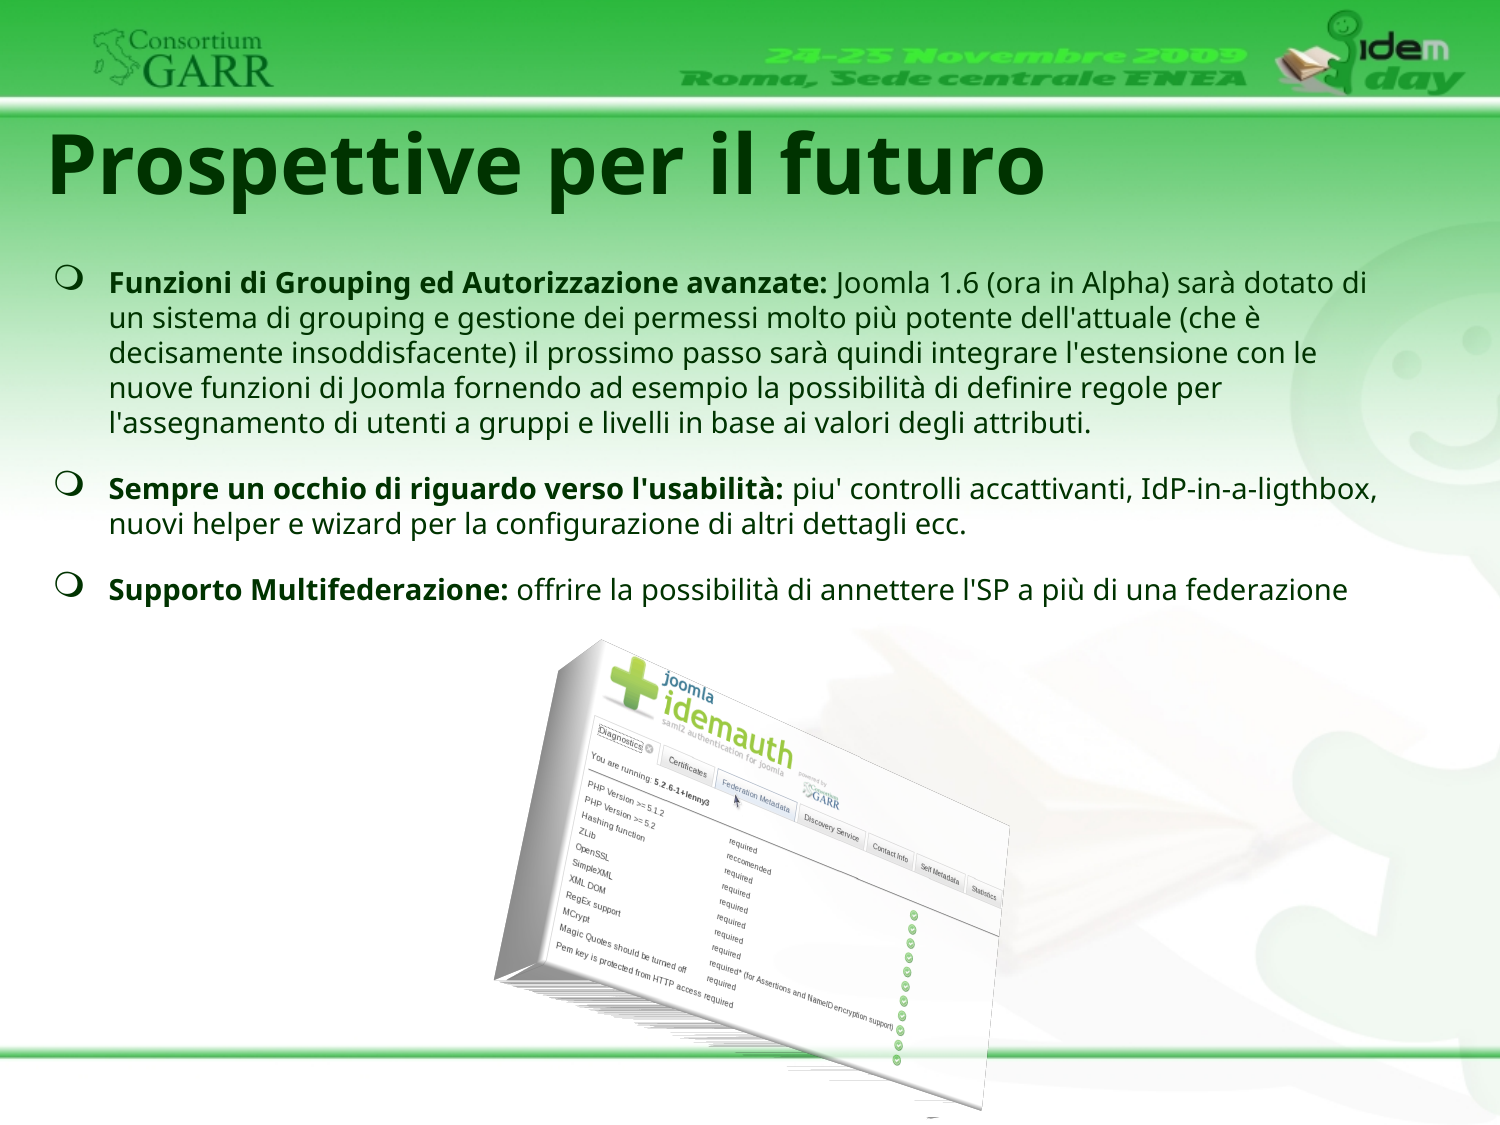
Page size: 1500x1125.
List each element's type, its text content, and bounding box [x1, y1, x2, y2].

list Funzioni di Grouping ed Autorizzazione avanzate: Joomla 1.6 (ora in Alpha) sarà dotato di un sistema di grouping e gestione dei permessi molto più potente dell'attuale (che è decisamente insoddisfacente) il prossimo passo sarà quindi integrare l'estensione con le nuove funzioni di Joomla fornendo ad esempio la possibilità di definire regole per l'assegnamento di utenti a gruppi e livelli in base ai valori degli attributi. Sempre un occhio di riguardo verso l'usabilità: piu' controlli accattivanti, IdP-in-a-ligthbox, nuovi helper e wizard per la configurazione di altri dettagli ecc. Supporto Multifederazione: offrire la possibilità di annettere l'SP a più di una federazione [37, 256, 1426, 760]
picture [0, 0, 1500, 1125]
title Prospettive per il futuro [30, 67, 1351, 256]
